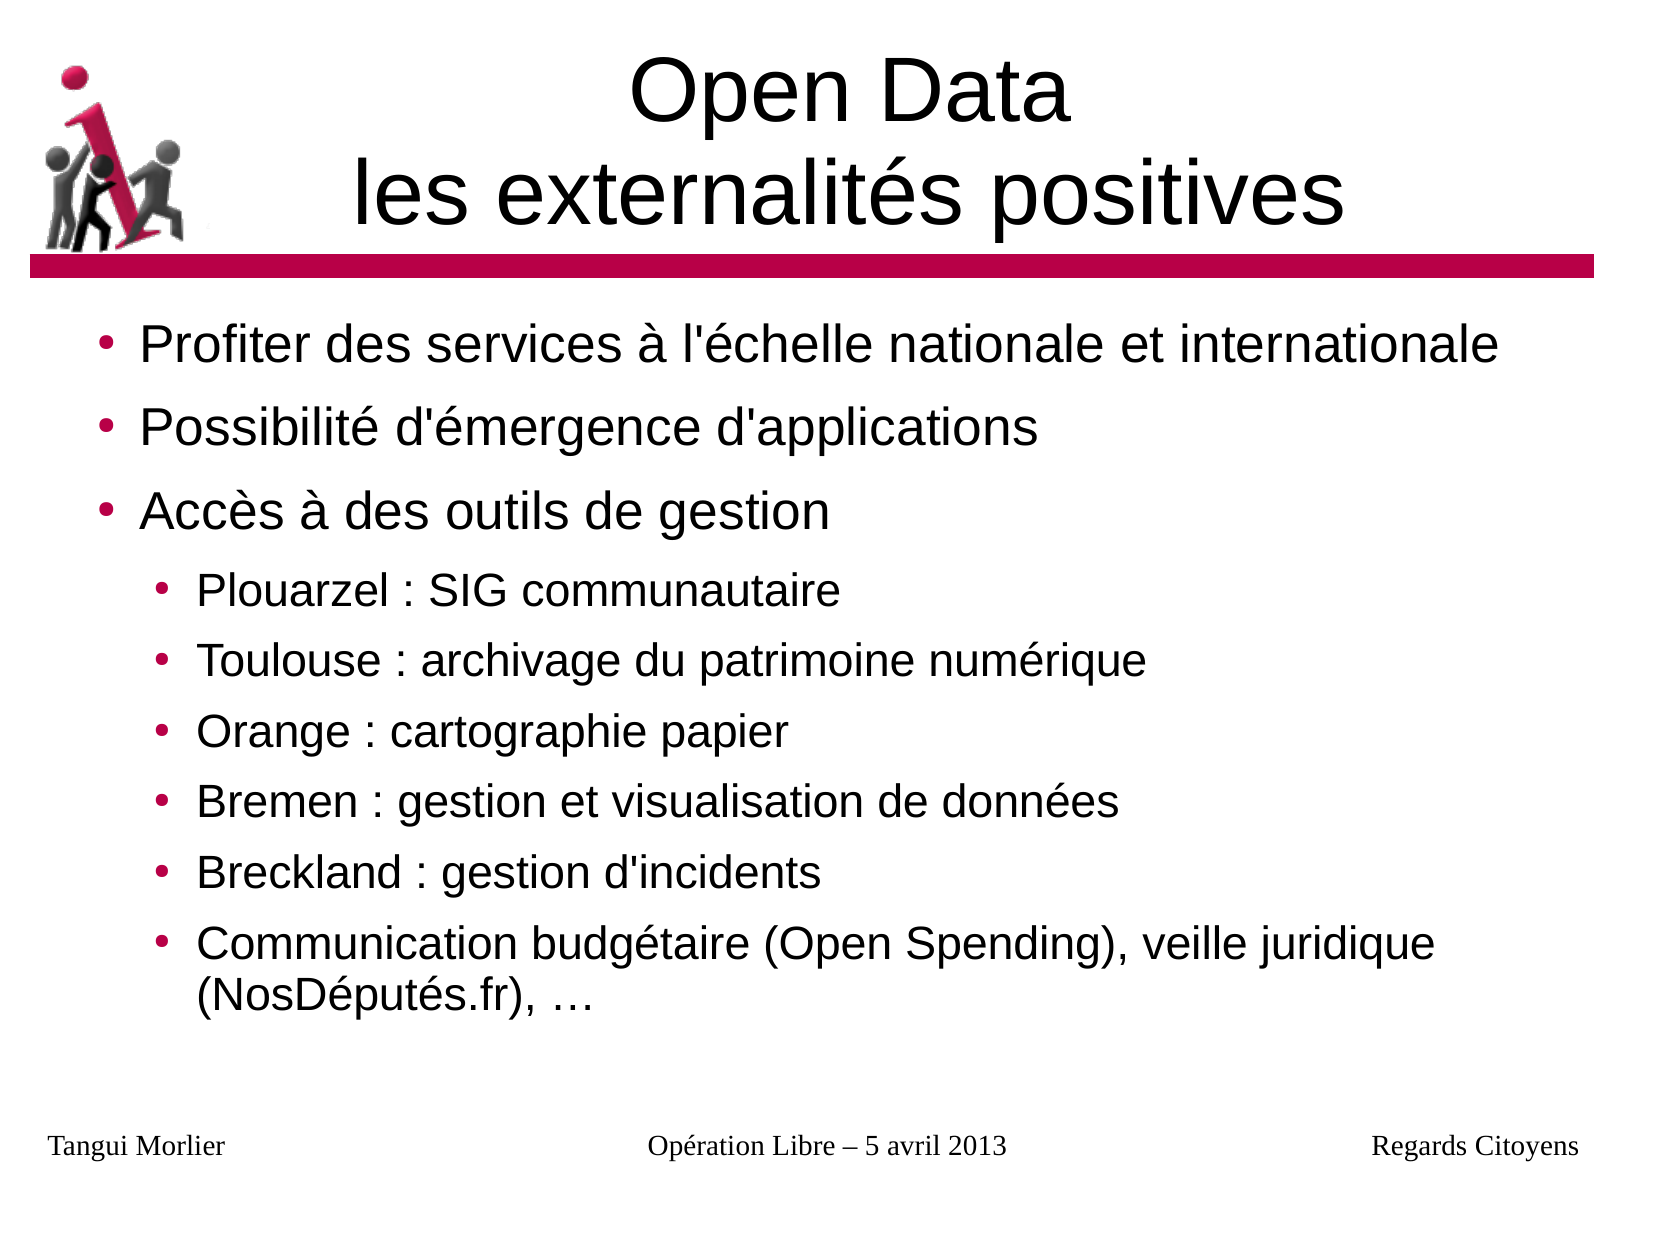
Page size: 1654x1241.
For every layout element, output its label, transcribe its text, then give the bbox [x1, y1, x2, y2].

picture [29, 60, 210, 254]
title Open Data les externalités positives [106, 37, 1595, 245]
list Profiter des services à l'échelle nationale et internationale Possibilité d'émergence d'applications Accès à des outils de gestion Plouarzel : SIG communautaire Toulouse : archivage du patrimoine numérique Orange : cartographie papier Bremen : gestion et visualisation de données Breckland : gestion d'incidents Communication budgétaire (Open Spending), veille juridique (NosDéputés.fr), … [82, 313, 1571, 1034]
